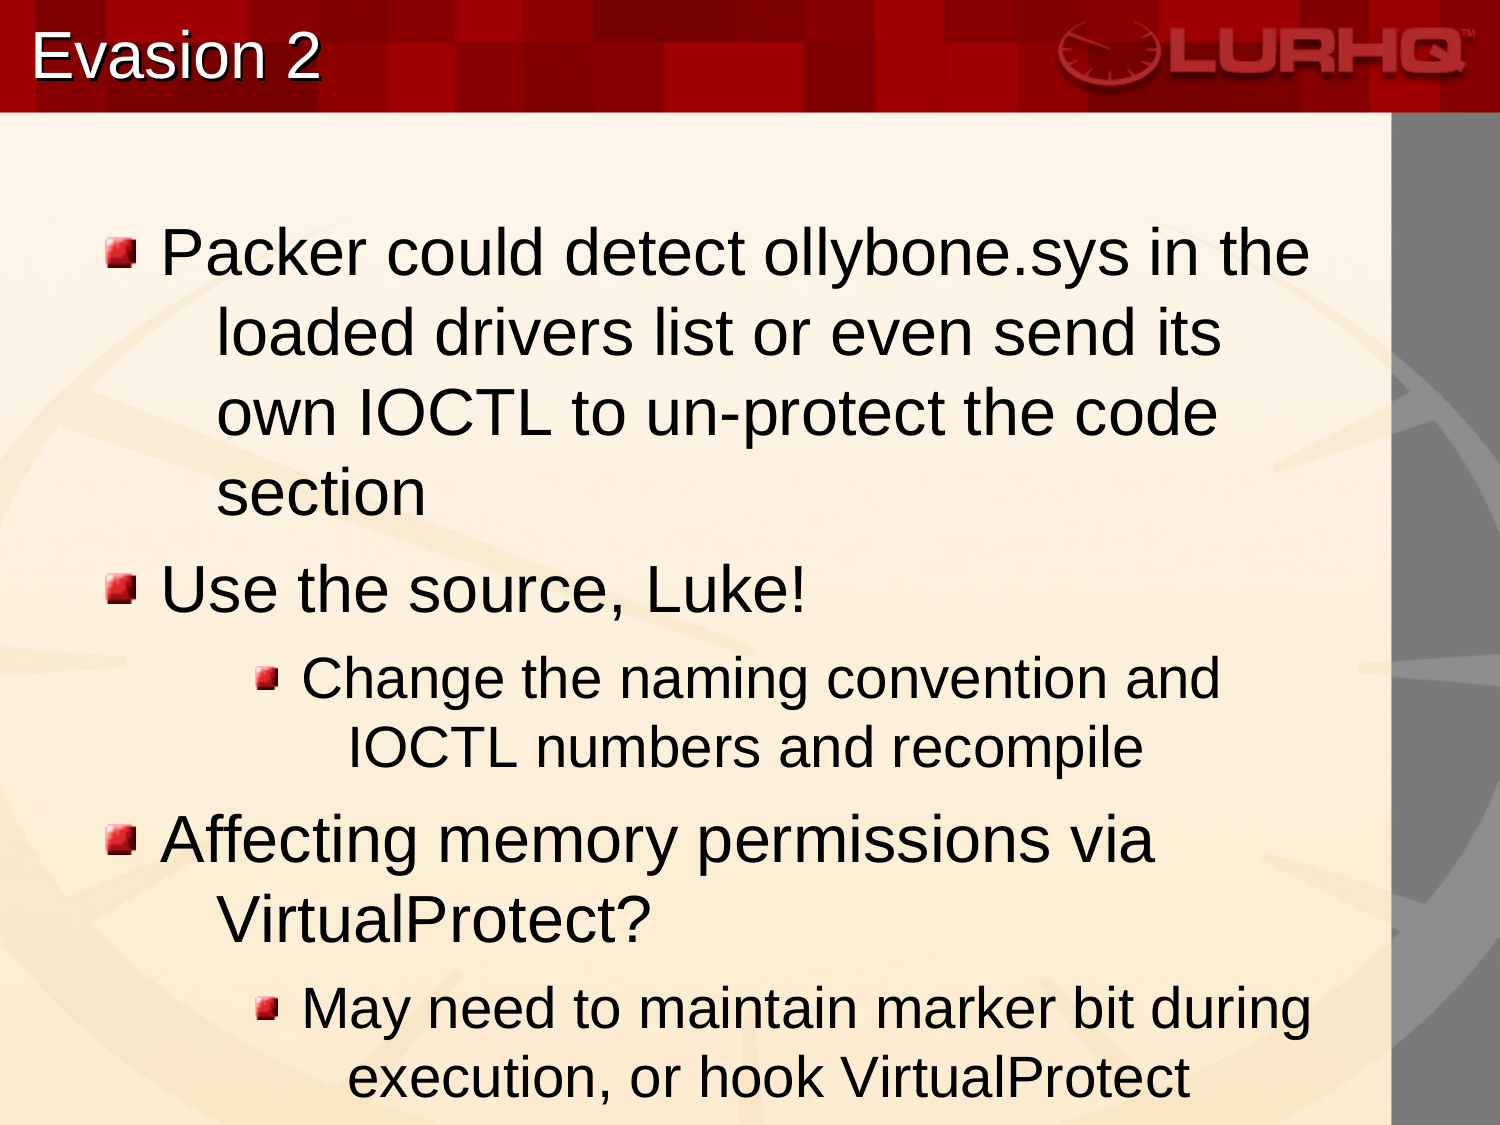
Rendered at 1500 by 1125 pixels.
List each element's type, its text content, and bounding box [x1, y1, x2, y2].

list Packer could detect ollybone.sys in the loaded drivers list or even send its own IOCTL to un-protect the code section Use the source, Luke! Change the naming convention and IOCTL numbers and recompile Affecting memory permissions via VirtualProtect? May need to maintain marker bit during execution, or hook VirtualProtect [105, 210, 1351, 1026]
picture [0, 0, 1500, 1125]
title Evasion 2 [30, 0, 1350, 106]
